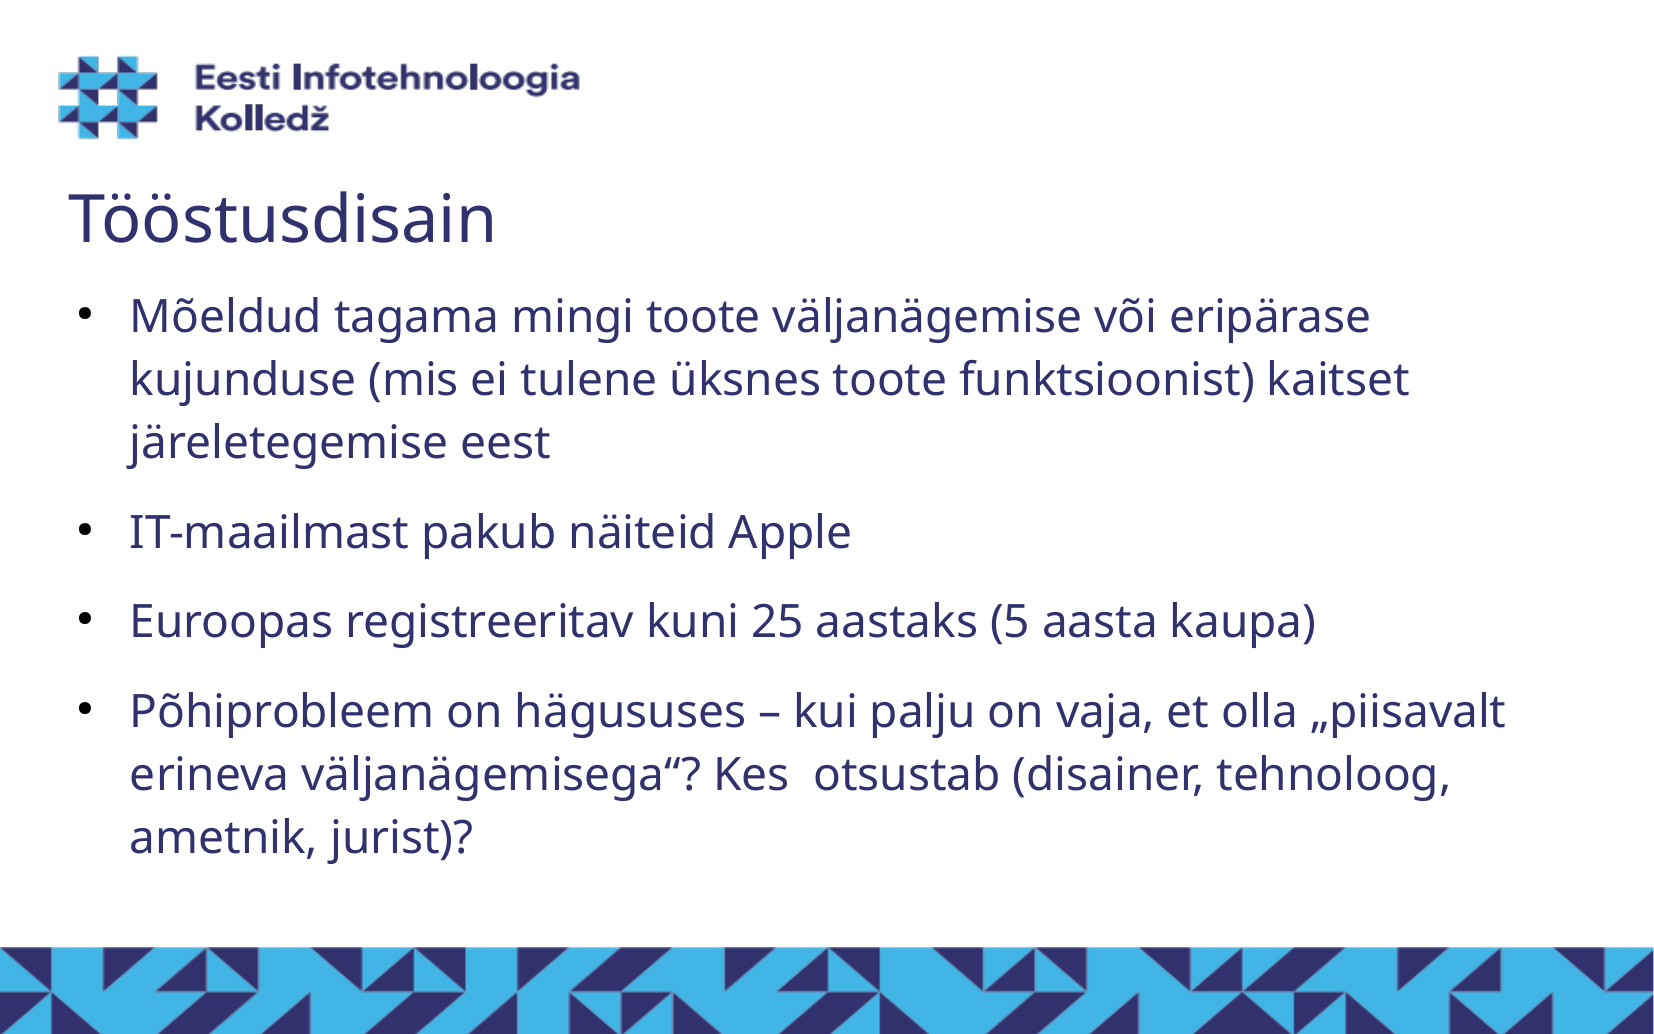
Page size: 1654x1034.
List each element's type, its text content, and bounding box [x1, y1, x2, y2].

title Tööstusdisain [68, 147, 1536, 283]
list Mõeldud tagama mingi toote väljanägemise või eripärase kujunduse (mis ei tulene üksnes toote funktsioonist) kaitset järeletegemise eest IT-maailmast pakub näiteid Apple Euroopas registreeritav kuni 25 aastaks (5 aasta kaupa) Põhiprobleem on hägususes – kui palju on vaja, et olla „piisavalt erineva väljanägemisega“? Kes otsustab (disainer, tehnoloog, ametnik, jurist)? [59, 283, 1595, 936]
